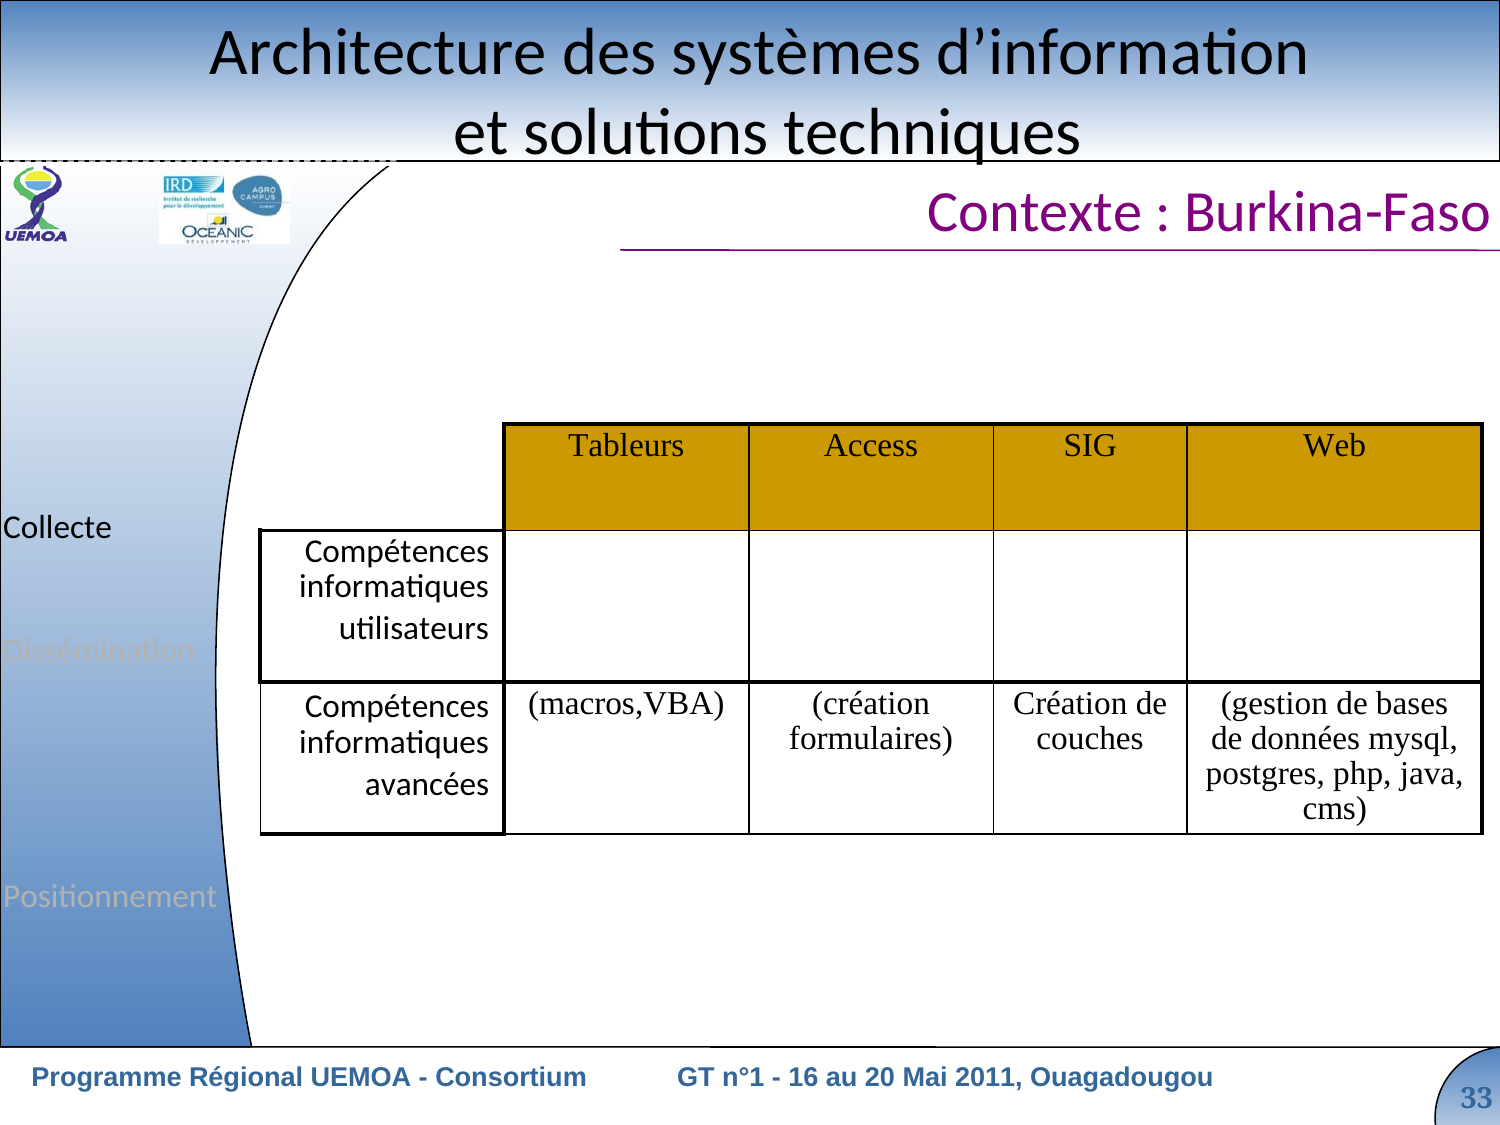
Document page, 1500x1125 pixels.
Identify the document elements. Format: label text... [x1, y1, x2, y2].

text_box Contexte : Burkina-Faso [265, 165, 1500, 251]
text_box Architecture des systèmes d’information et solutions techniques [53, 0, 1483, 161]
table_cell [994, 531, 1186, 680]
table_cell (gestion de bases de données mysql, postgres, php, java, cms) [1188, 684, 1480, 833]
table_header Collecte Dissémination Positionnement [0, 497, 313, 1045]
table_header SIG [994, 426, 1186, 530]
table_header [260, 424, 502, 529]
table_header Tableurs [506, 426, 748, 530]
table_header Access [750, 426, 993, 530]
table_cell Création de couches [994, 684, 1186, 833]
picture [159, 173, 265, 244]
table_cell (macros,VBA) [506, 684, 748, 833]
picture [0, 166, 73, 244]
table_cell [750, 531, 993, 680]
table_cell [506, 531, 748, 680]
table_cell [1188, 531, 1480, 680]
table_cell Compétences informatiques avancées [261, 684, 502, 832]
table_header Web [1188, 426, 1480, 530]
table_cell Compétences informatiques utilisateurs [262, 532, 502, 680]
table_cell (création formulaires) [750, 684, 993, 833]
